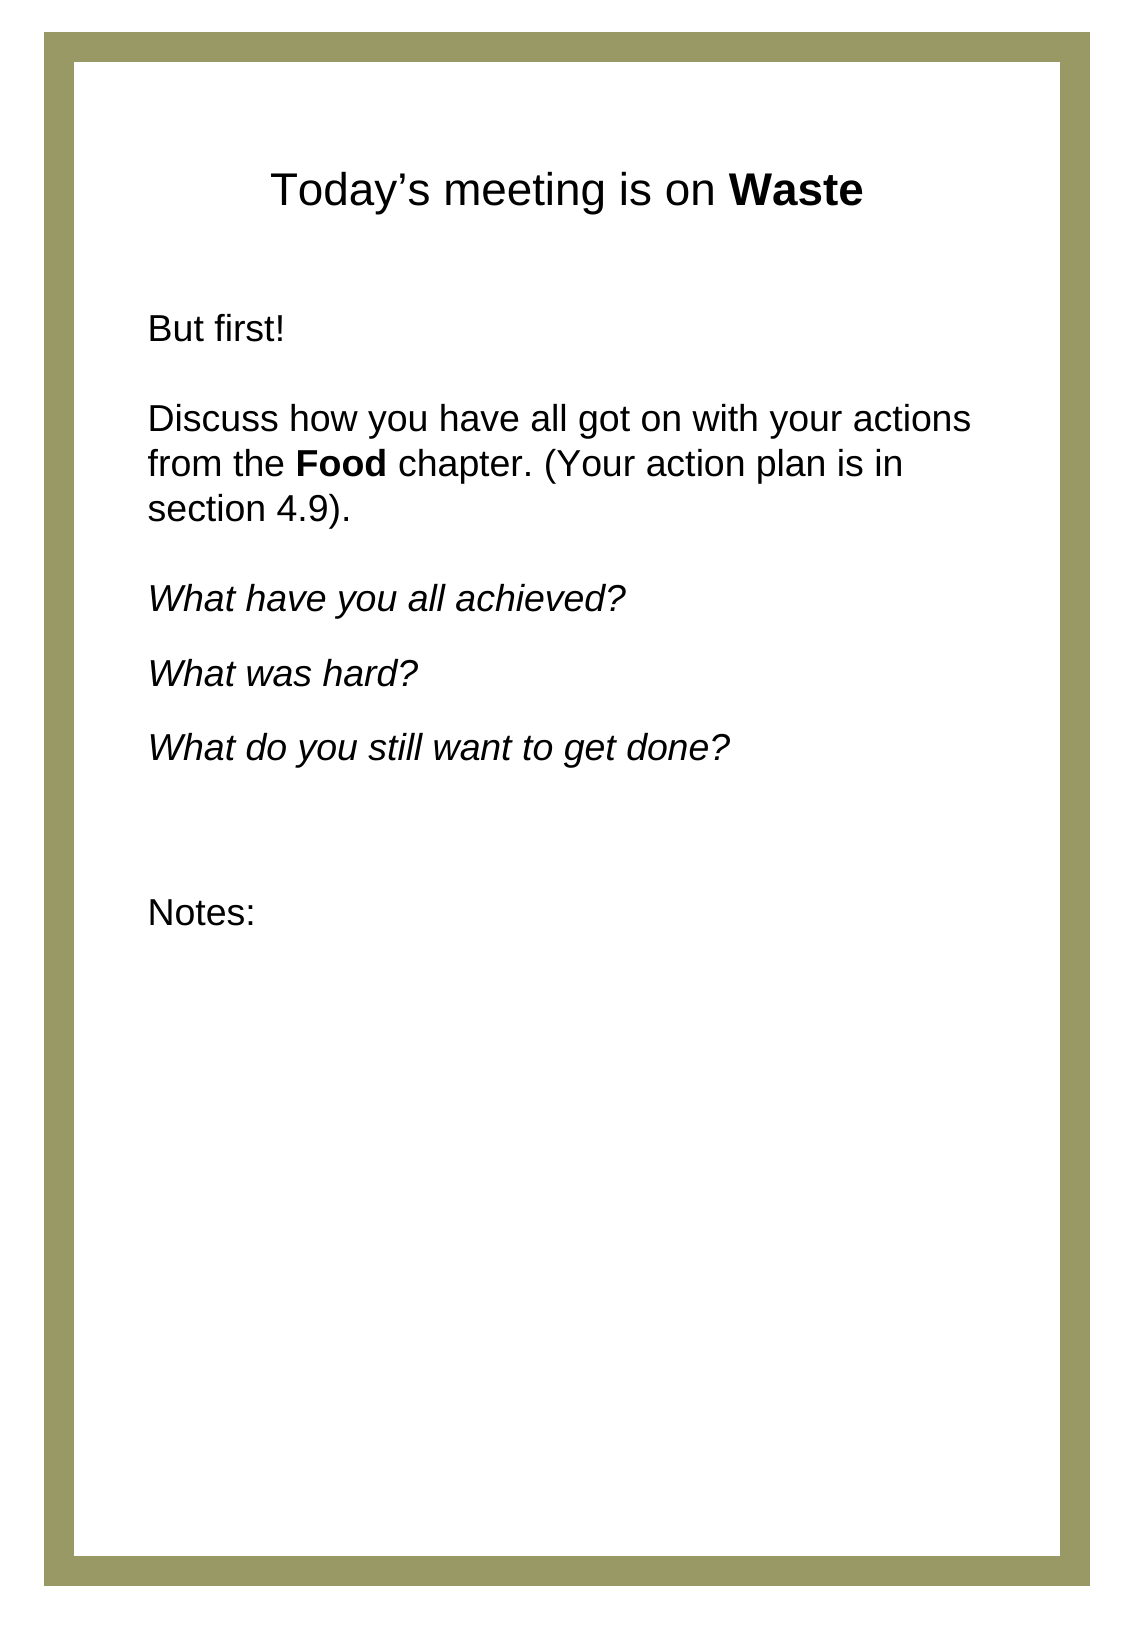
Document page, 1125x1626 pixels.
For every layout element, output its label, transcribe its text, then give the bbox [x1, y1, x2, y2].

text_box Today’s meeting is on Waste But first! Discuss how you have all got on with your actions from the Food chapter. (Your action plan is in section 4.9). What have you all achieved? What was hard? What do you still want to get done? Notes: [59, 47, 1075, 1571]
text_box [786, 0, 1122, 165]
